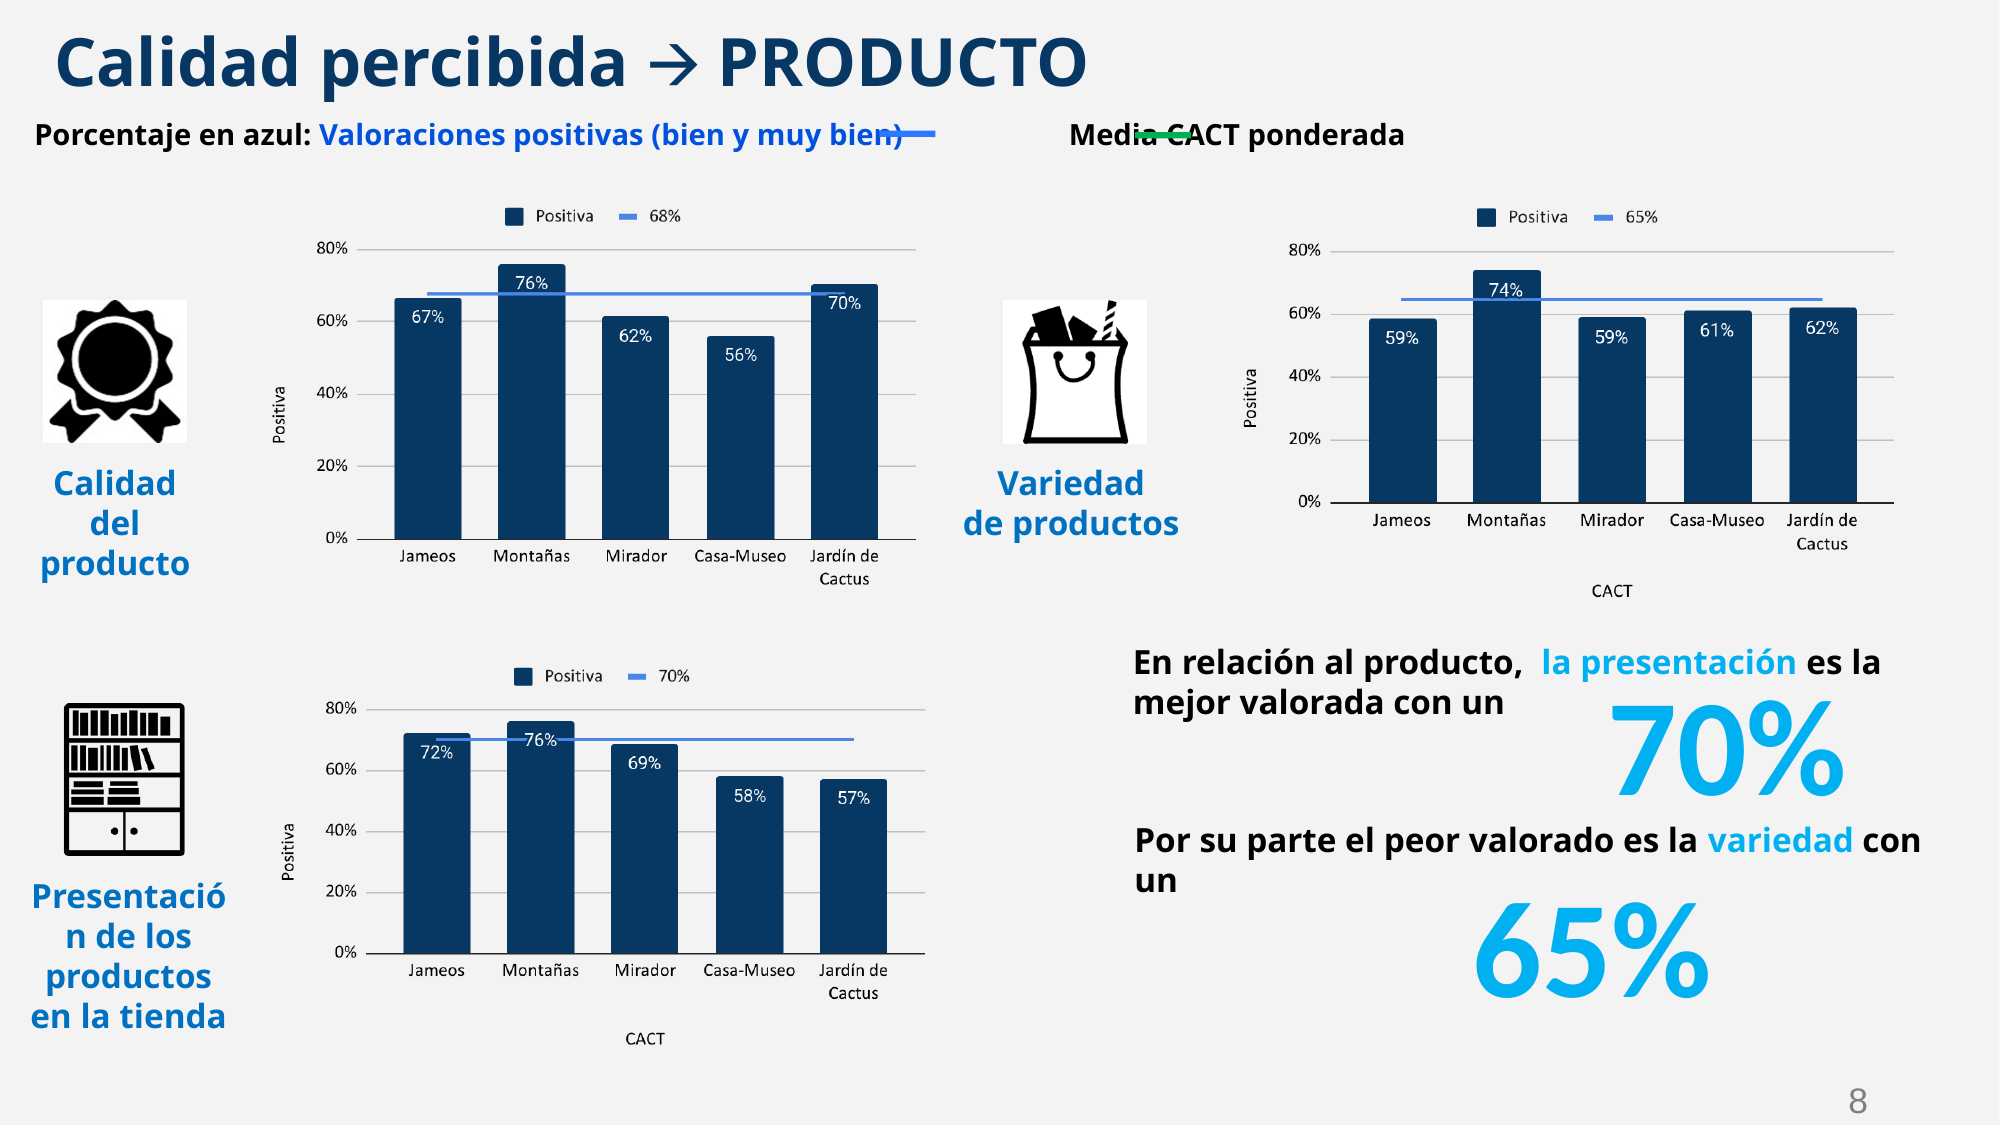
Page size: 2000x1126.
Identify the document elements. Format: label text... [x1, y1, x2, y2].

slide_number <number> [1419, 1069, 1886, 1126]
text_box Calidad del producto [0, 454, 232, 551]
text_box Porcentaje en azul: Valoraciones positivas (bien y muy bien) Media CACT ponderada [19, 109, 1988, 158]
text_box En relación al producto, la presentación es la mejor valorada con un [1117, 633, 1924, 730]
text_box Presentación de los productos en la tienda [7, 867, 250, 1045]
text_box Variedad de productos [936, 454, 1211, 551]
picture [43, 300, 187, 444]
picture [249, 186, 936, 610]
text_box 65% [1457, 868, 1886, 1035]
text_box 70% [1697, 730, 1727, 783]
text_box Por su parte el peor valorado es la variedad con un [1119, 811, 1953, 868]
picture [258, 646, 945, 1070]
text_box Calidad percibida 🡪 PRODUCTO [54, 0, 1126, 109]
picture [47, 703, 201, 856]
picture [1003, 300, 1147, 444]
text_box 70% [1763, 730, 1778, 736]
text_box 70% [1592, 730, 1881, 811]
picture [1219, 186, 1915, 624]
